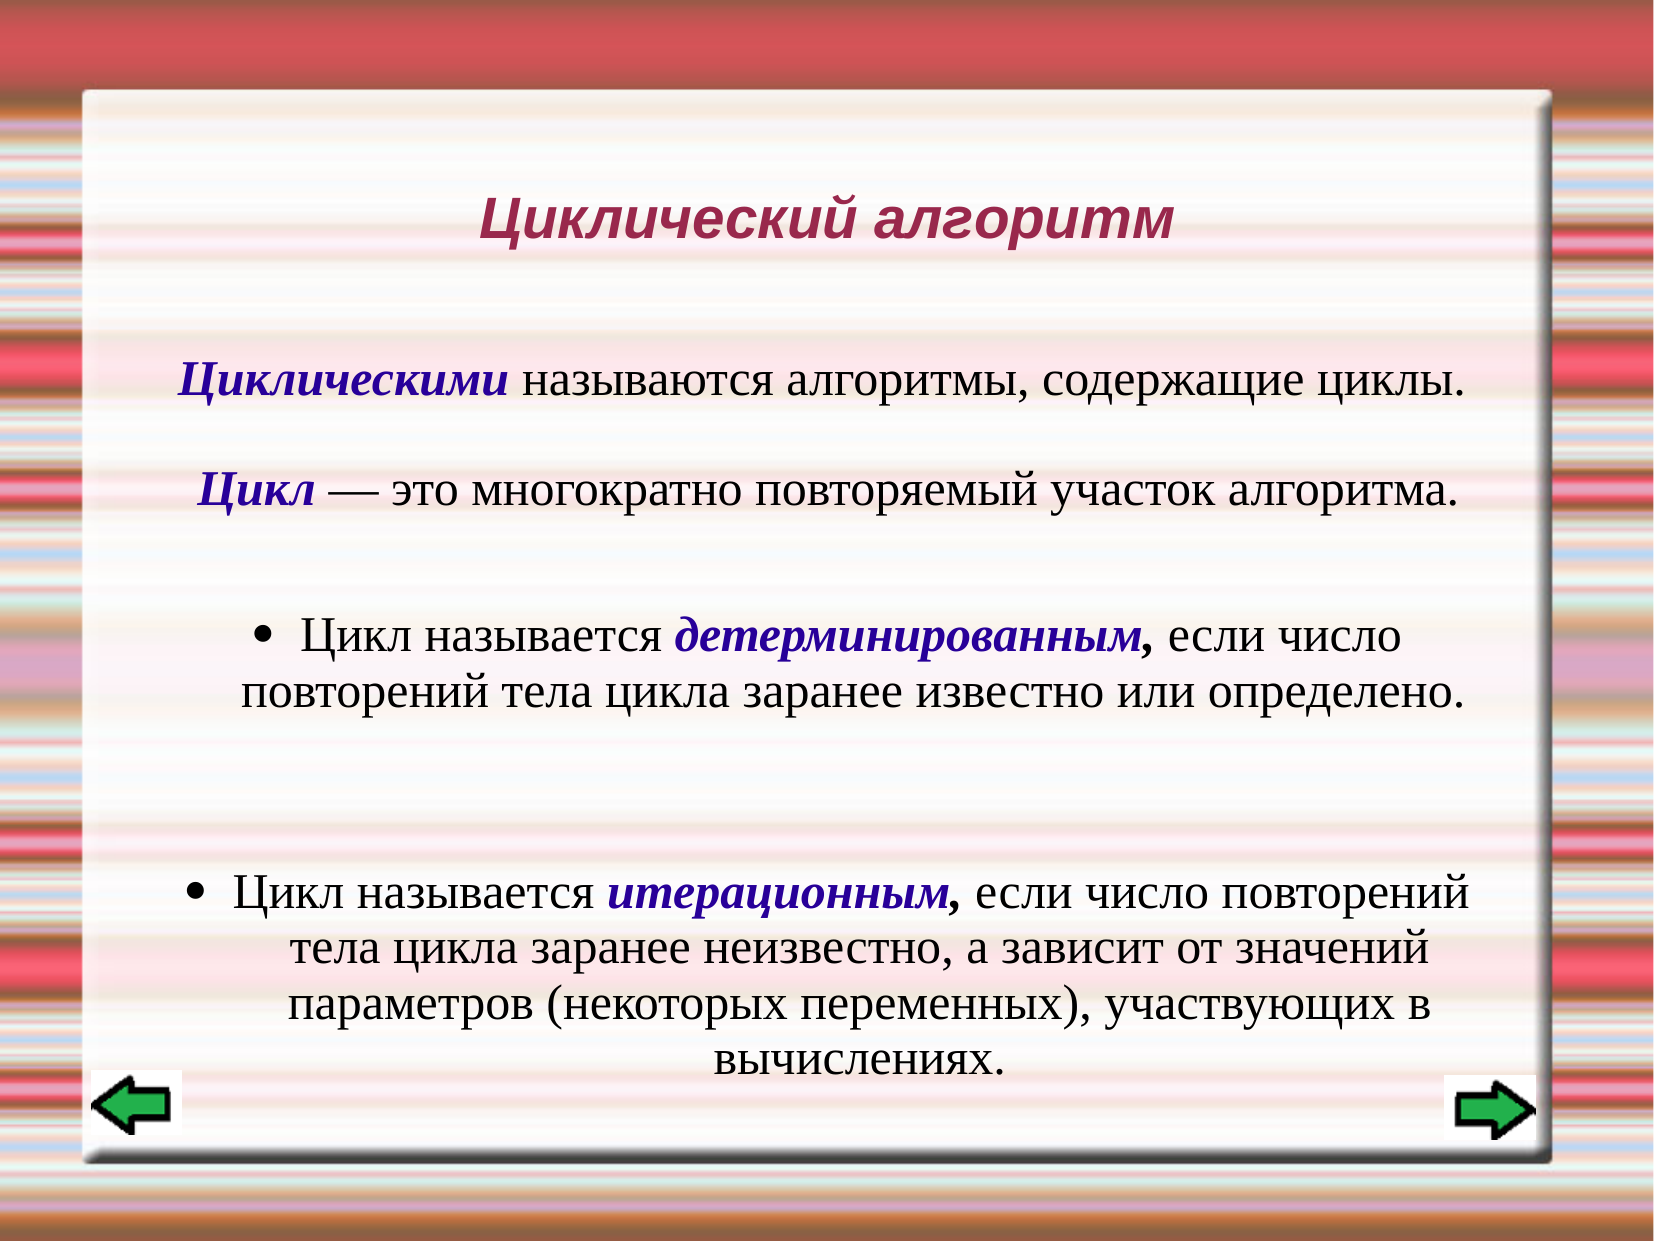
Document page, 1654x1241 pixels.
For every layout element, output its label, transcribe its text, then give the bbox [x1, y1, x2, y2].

picture [0, 0, 1654, 1241]
list Циклическими называются алгоритмы, содержащие циклы. Цикл — это многократно повторяемый участок алгоритма.  Цикл называется детерминированным, если число повторений тела цикла заранее известно или определено.  Цикл называется итерационным, если число повторений тела цикла заранее неизвестно, а зависит от значений параметров (некоторых переменных), участвующих в вычислениях. [134, 350, 1516, 1132]
title Циклический алгоритм [121, 114, 1534, 322]
